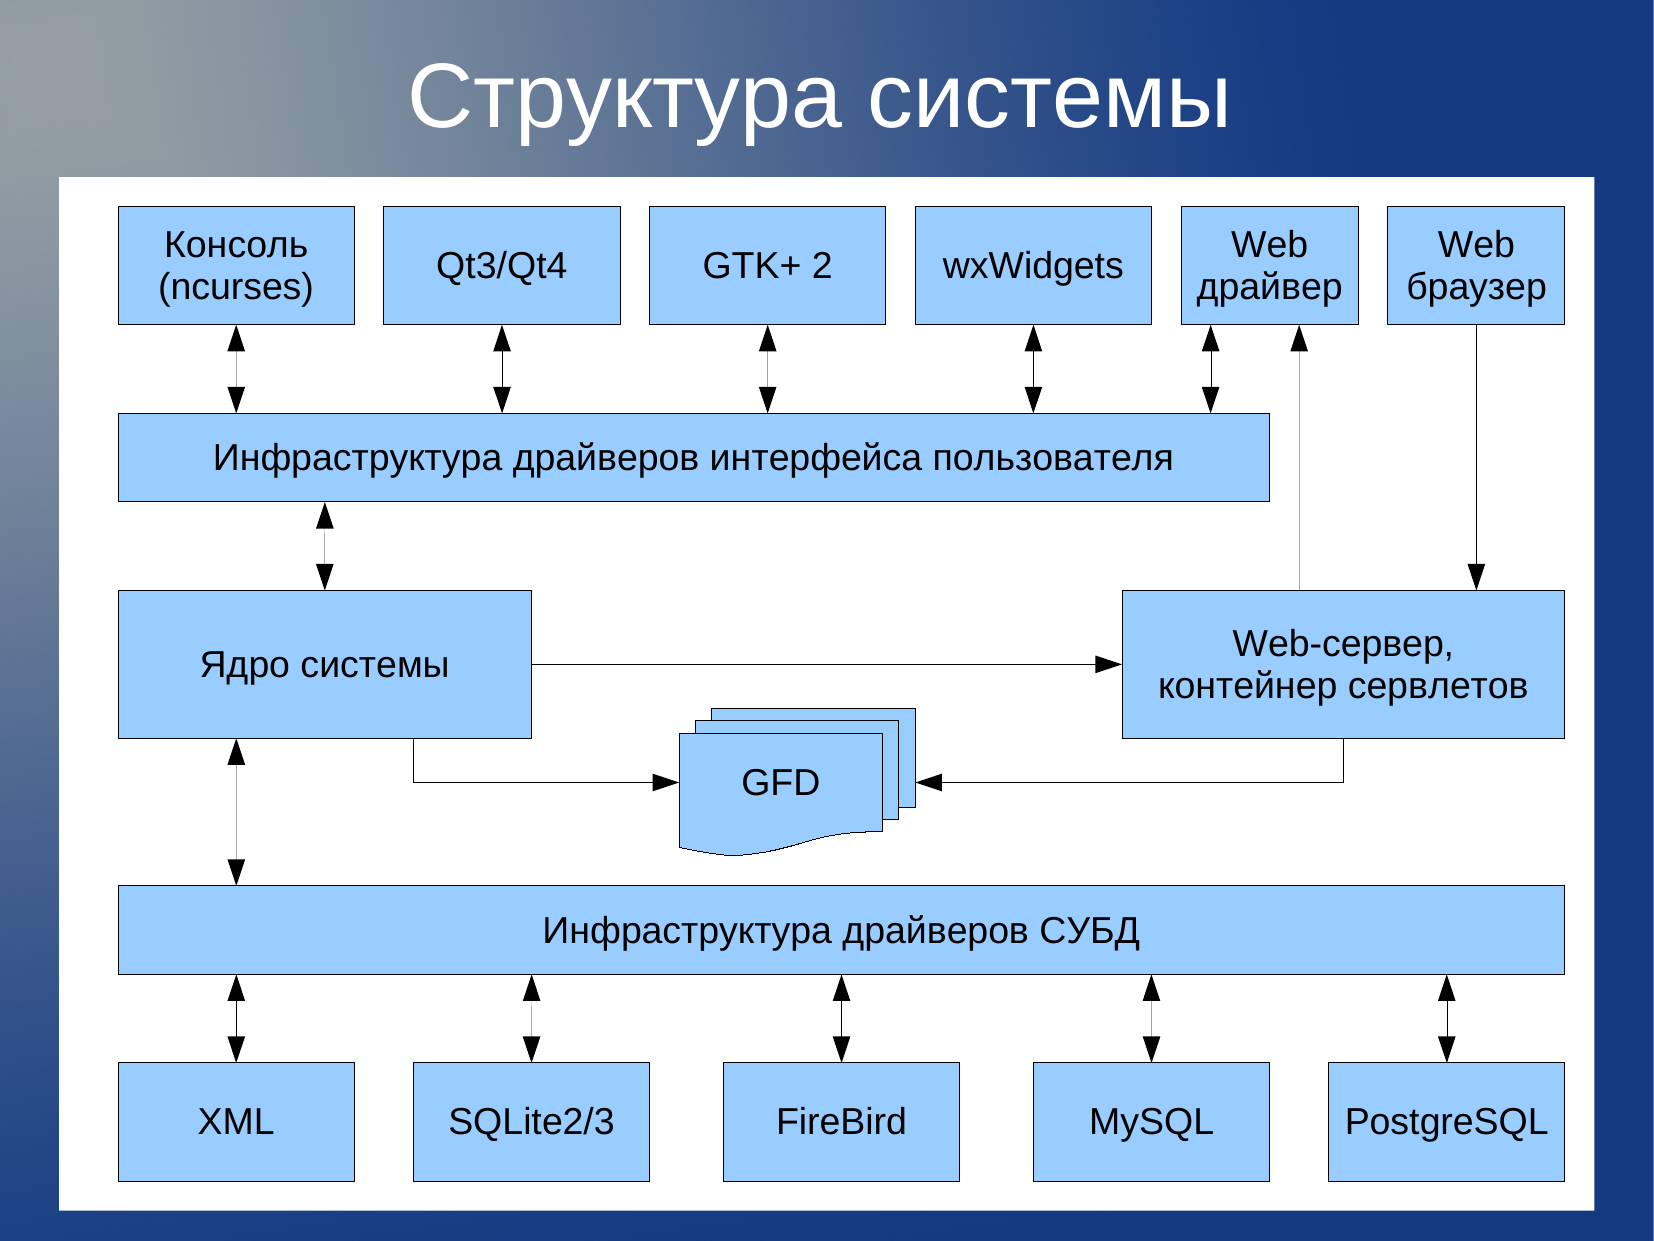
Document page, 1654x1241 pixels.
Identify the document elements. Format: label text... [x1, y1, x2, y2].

text_box wxWidgets [915, 206, 1152, 325]
text_box Web браузер [1387, 206, 1565, 325]
text_box SQLite2/3 [413, 1062, 650, 1182]
text_box Ядро системы [118, 590, 532, 739]
text_box GTK+ 2 [649, 206, 886, 325]
text_box FireBird [723, 1062, 960, 1182]
text_box [59, 177, 1595, 1211]
picture [0, 0, 1654, 1241]
text_box Web драйвер [1181, 206, 1359, 325]
text_box Qt3/Qt4 [383, 206, 621, 325]
text_box Web-сервер, контейнер сервлетов [1122, 590, 1565, 739]
text_box GFD [679, 708, 916, 856]
text_box XML [118, 1062, 355, 1182]
title Структура системы [76, 0, 1565, 193]
text_box MySQL [1033, 1062, 1270, 1182]
text_box Инфраструктура драйверов СУБД [118, 885, 1565, 975]
text_box PostgreSQL [1328, 1062, 1565, 1182]
text_box Консоль (ncurses) [118, 206, 355, 325]
text_box Инфраструктура драйверов интерфейса пользователя [118, 413, 1270, 502]
